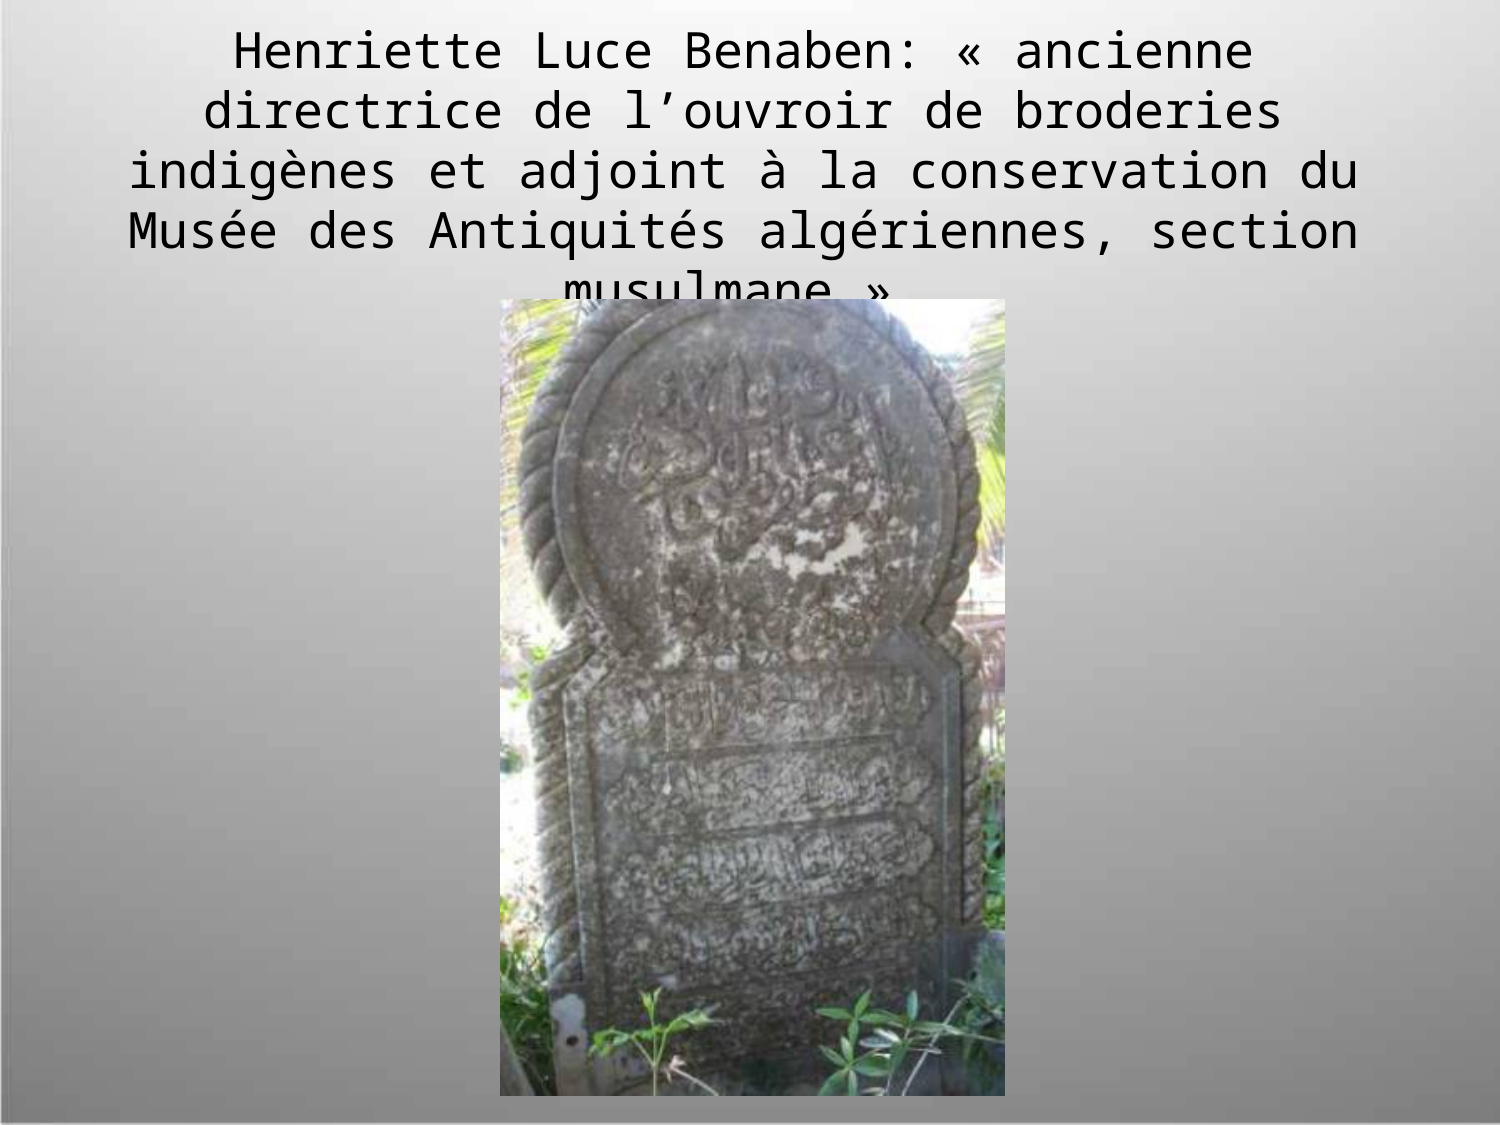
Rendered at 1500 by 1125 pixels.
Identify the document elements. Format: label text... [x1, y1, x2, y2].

picture [0, 0, 1500, 1125]
title Henriette Luce Benaben: « ancienne directrice de l’ouvroir de broderies indigènes et adjoint à la conservation du Musée des Antiquités algériennes, section musulmane » [99, 49, 1388, 288]
